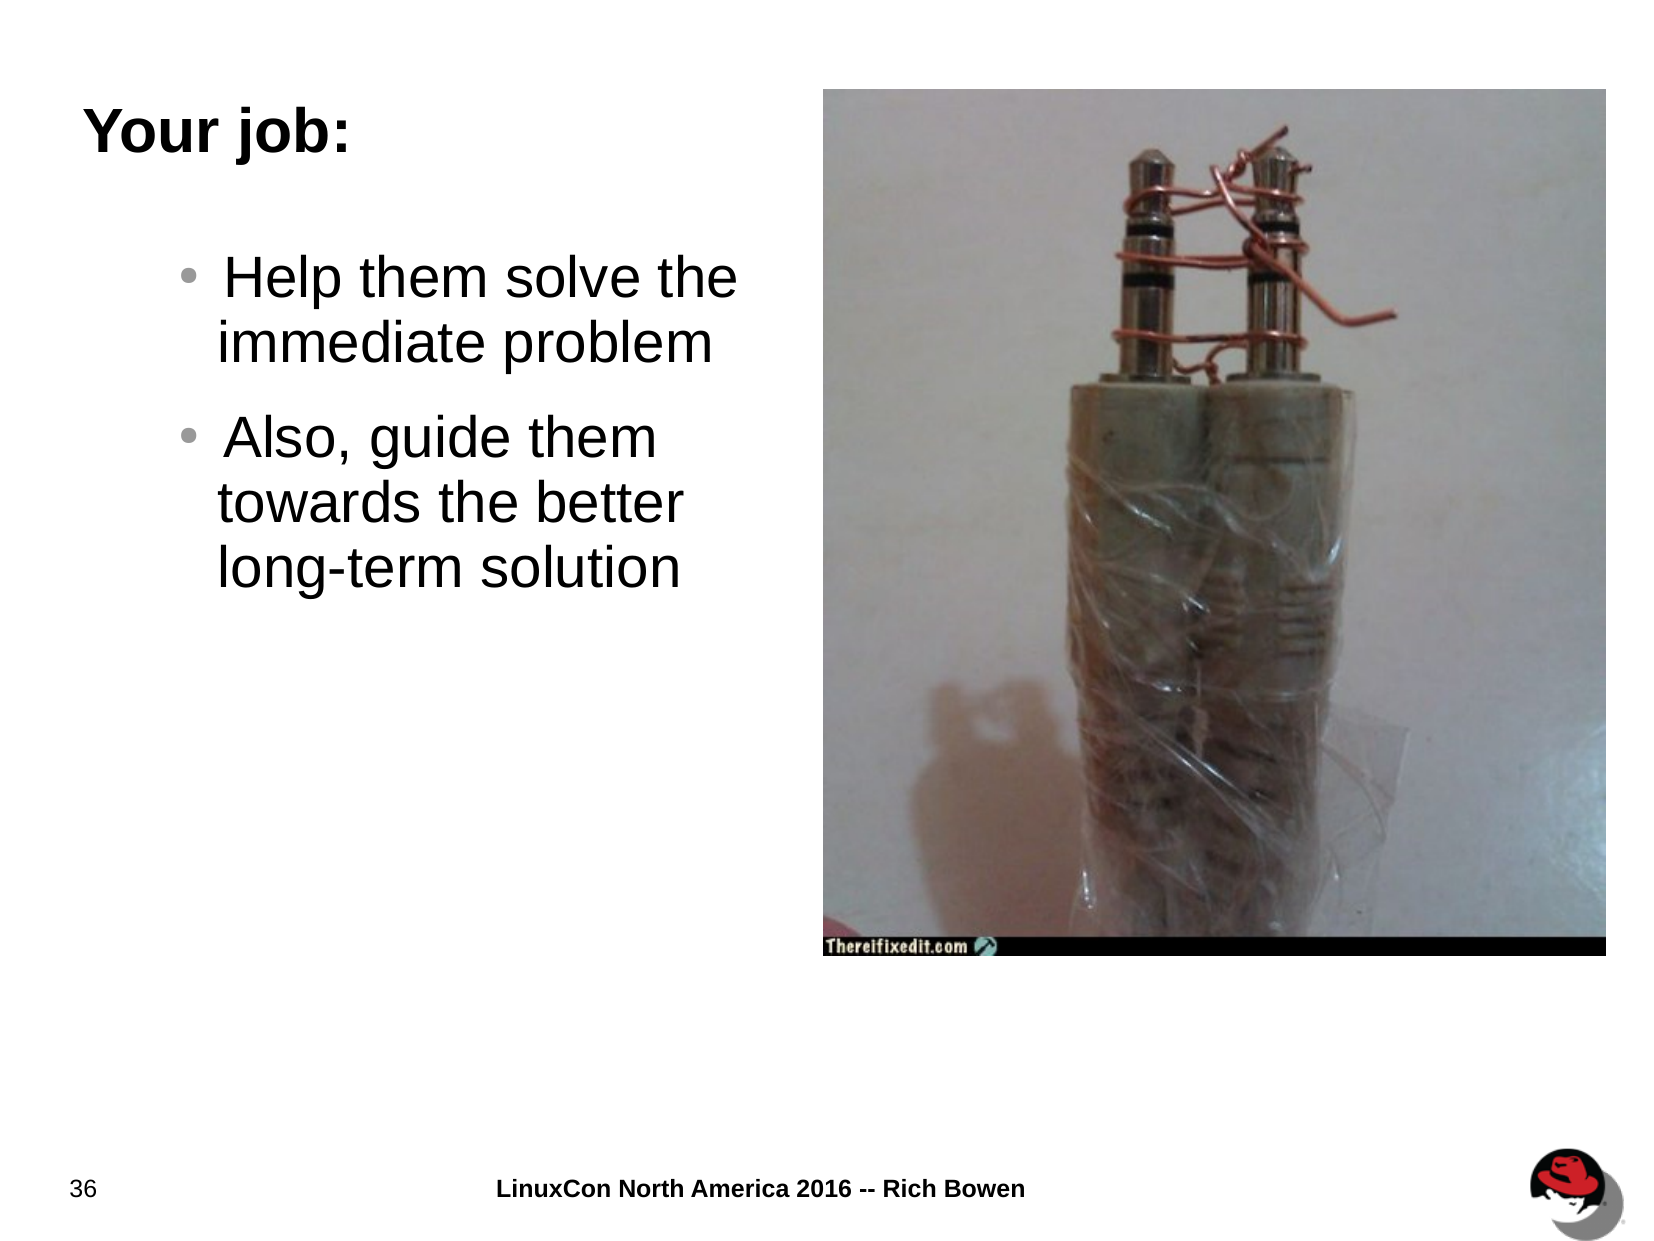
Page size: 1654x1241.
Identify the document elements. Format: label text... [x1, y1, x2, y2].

title Your job: [82, 37, 1571, 226]
picture [1529, 1146, 1613, 1224]
list Help them solve the immediate problem Also, guide them towards the better long-term solution [86, 244, 781, 1039]
picture [823, 89, 1606, 956]
